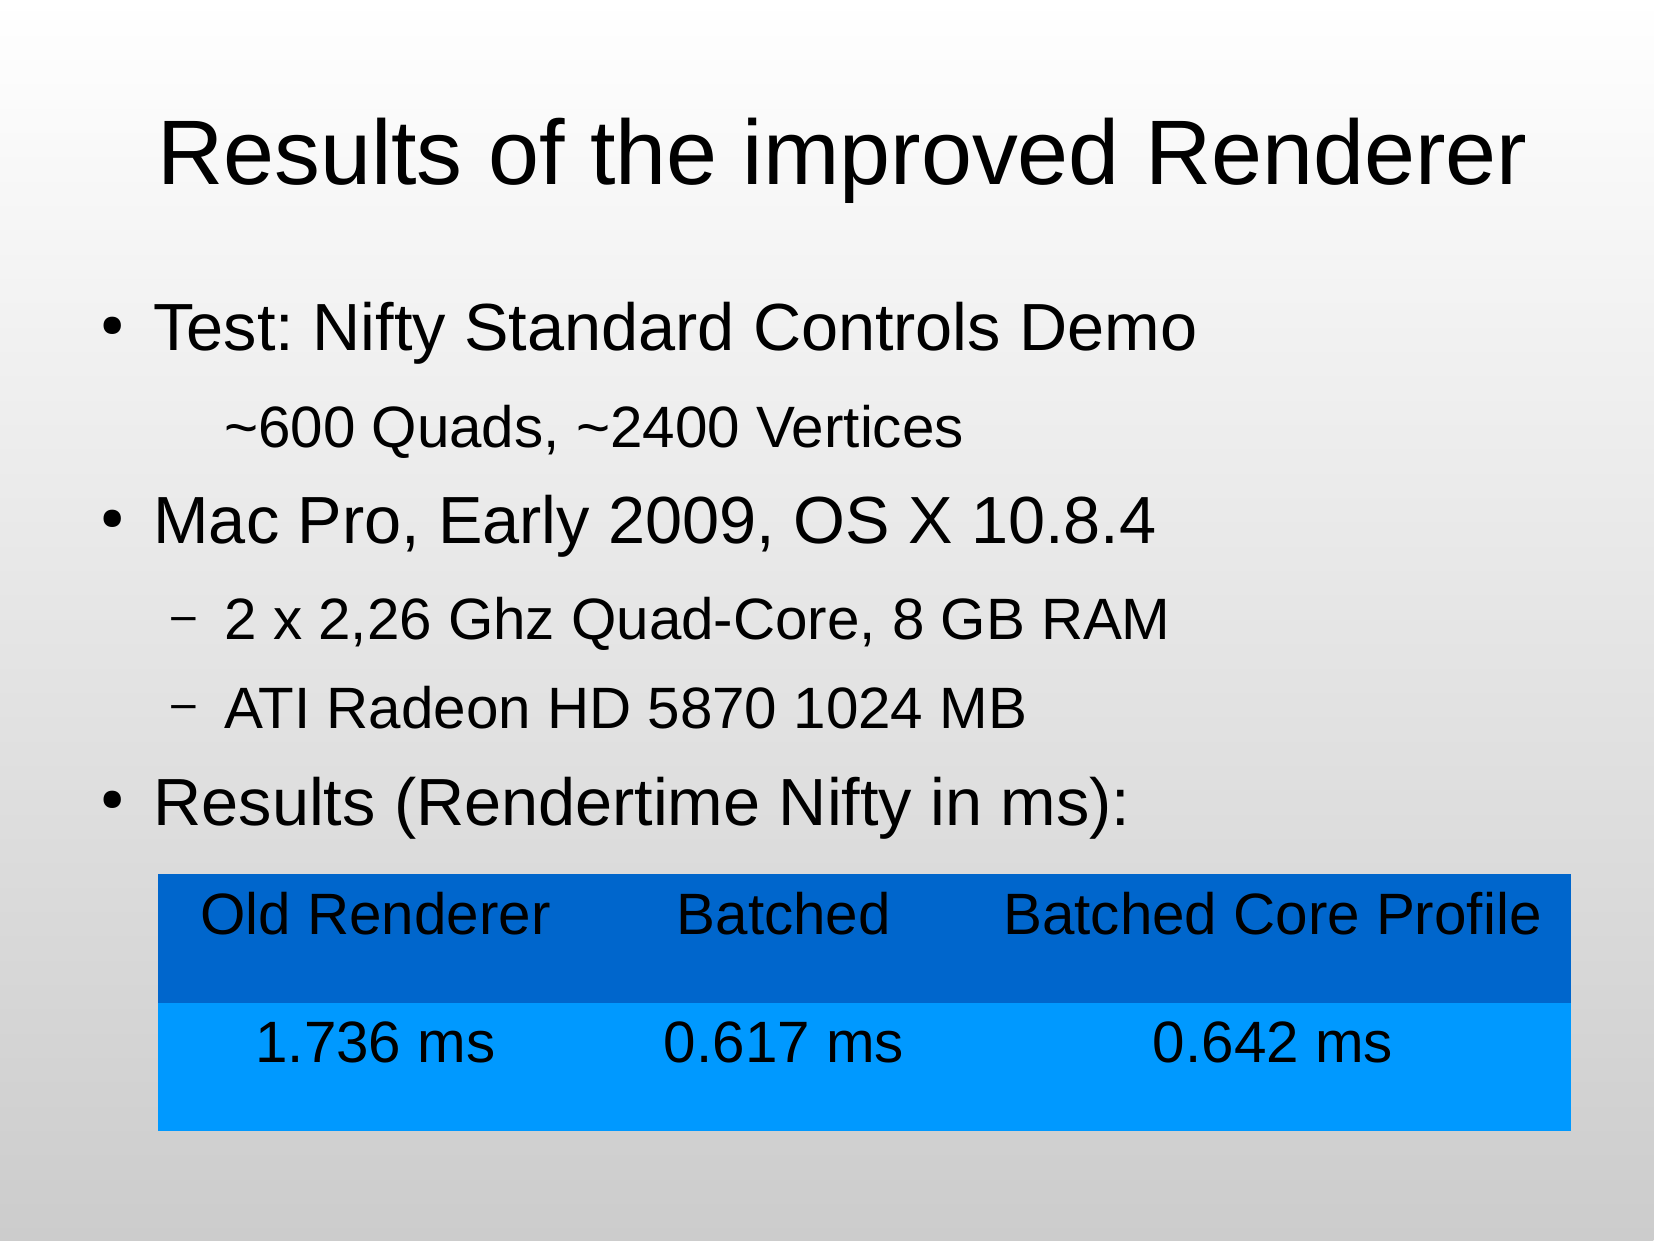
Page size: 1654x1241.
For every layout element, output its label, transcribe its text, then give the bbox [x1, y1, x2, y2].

table_cell 1.736 ms [158, 1003, 593, 1131]
table_header Old Renderer [158, 874, 593, 1003]
table_header Batched [593, 874, 975, 1003]
table_cell 0.617 ms [593, 1003, 975, 1131]
title Results of the improved Renderer [82, 49, 1571, 257]
table_cell 0.642 ms [975, 1003, 1571, 1131]
table_header Batched Core Profile [975, 874, 1571, 1003]
list Test: Nifty Standard Controls Demo ~600 Quads, ~2400 Vertices Mac Pro, Early 2009, OS X 10.8.4 2 x 2,26 Ghz Quad-Core, 8 GB RAM ATI Radeon HD 5870 1024 MB Results (Rendertime Nifty in ms): [82, 290, 1571, 1109]
